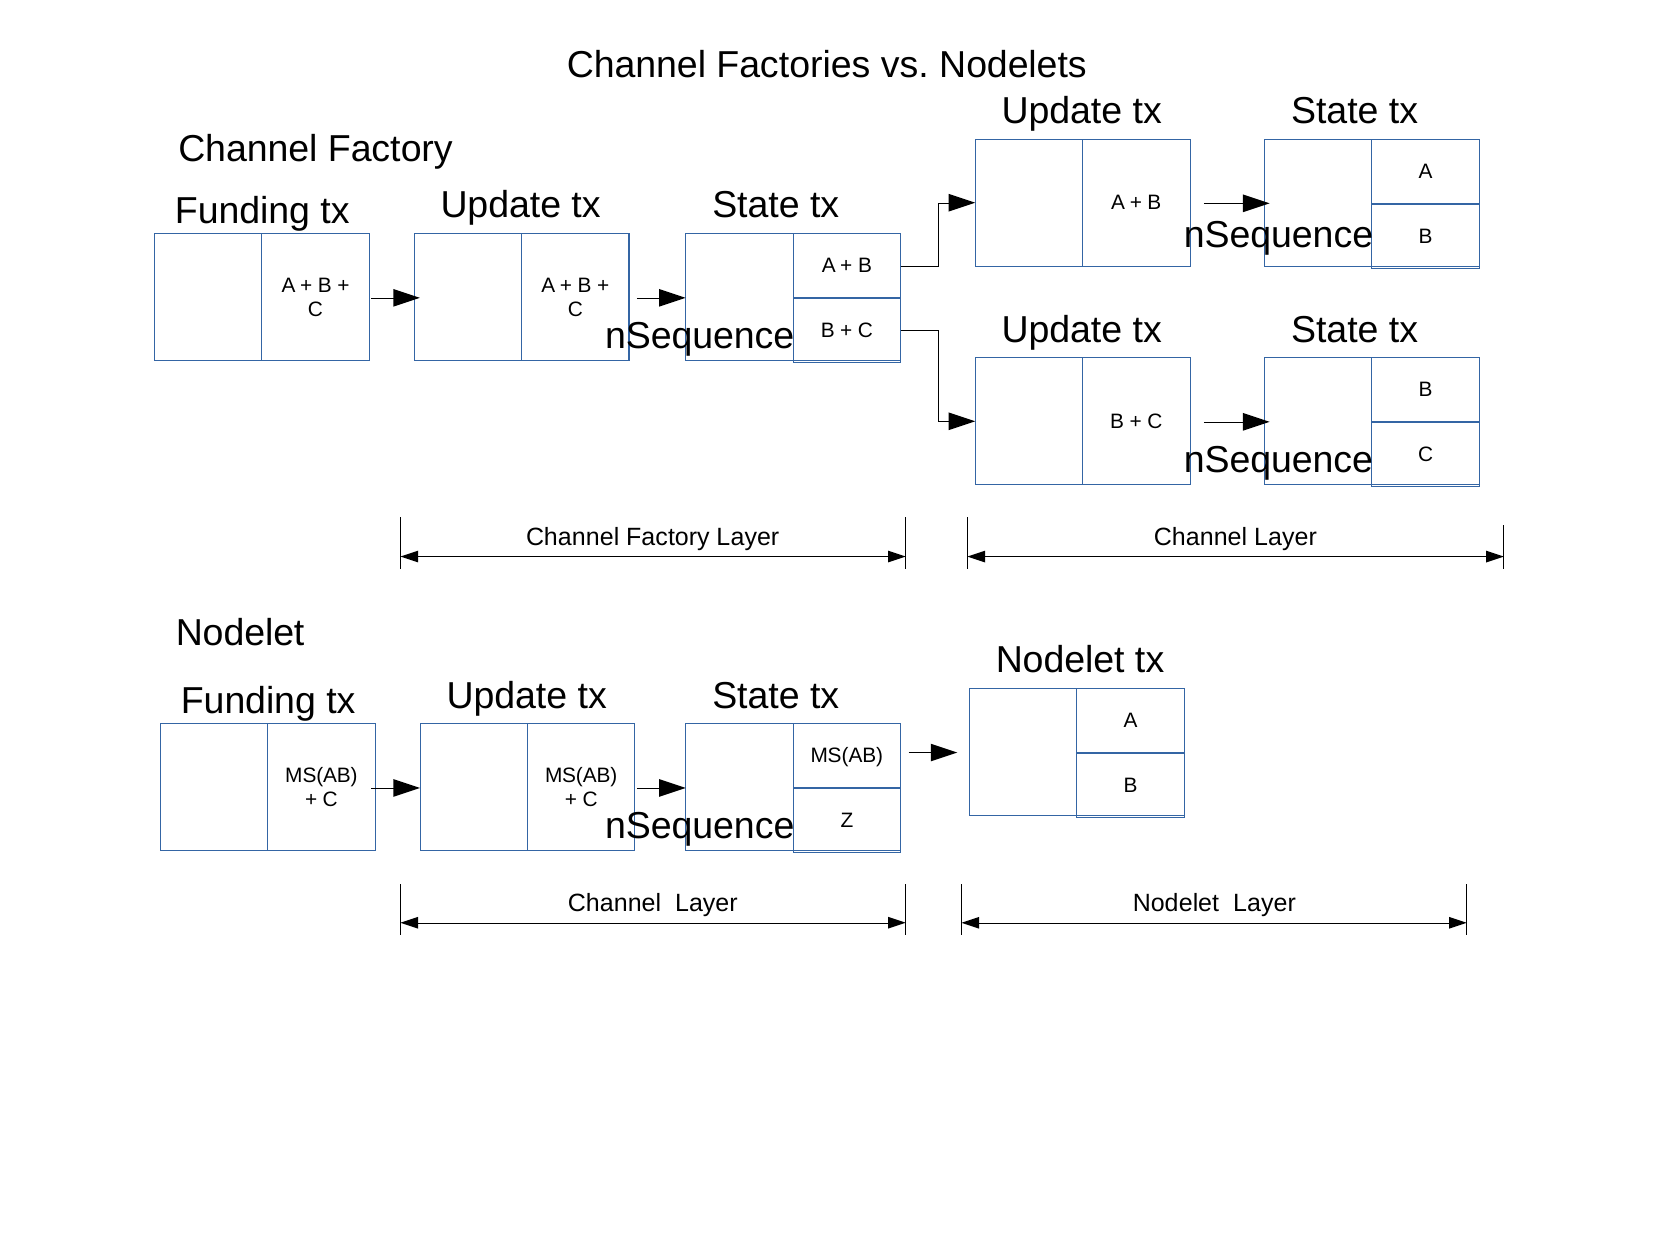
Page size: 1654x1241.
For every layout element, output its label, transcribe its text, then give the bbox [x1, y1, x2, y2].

text_box MS(AB) + C [267, 723, 376, 851]
text_box Funding tx [160, 161, 368, 261]
text_box Update tx [425, 155, 634, 255]
text_box Nodelet [161, 603, 425, 661]
text_box B [1371, 379, 1480, 422]
text_box A [1371, 160, 1480, 204]
text_box A [1076, 710, 1185, 753]
text_box A + B + C [261, 233, 370, 361]
text_box nSequence [1169, 423, 1402, 496]
text_box Z [793, 788, 901, 853]
text_box nSequence [590, 789, 823, 862]
text_box A + B [1082, 160, 1191, 267]
text_box Channel Factory [163, 120, 523, 178]
text_box Funding tx [166, 661, 374, 751]
text_box MS(AB) [793, 745, 901, 788]
text_box Nodelet tx [981, 610, 1189, 710]
text_box State tx [697, 155, 906, 255]
text_box nSequence [1169, 198, 1402, 272]
text_box State tx [1276, 279, 1484, 379]
text_box A + B [793, 255, 901, 298]
text_box Update tx [986, 279, 1195, 379]
text_box Update tx [986, 61, 1195, 160]
text_box B + C [823, 298, 901, 363]
text_box nSequence [590, 298, 823, 372]
text_box Channel Factories vs. Nodelets [0, 15, 1654, 115]
text_box B [1402, 204, 1480, 269]
text_box State tx [697, 645, 906, 745]
text_box Update tx [431, 645, 640, 745]
text_box C [1371, 422, 1480, 487]
text_box A + B + C [521, 255, 629, 361]
text_box B [1076, 753, 1185, 818]
text_box B + C [1082, 379, 1191, 485]
text_box State tx [1276, 61, 1484, 160]
text_box MS(AB) + C [527, 745, 635, 851]
